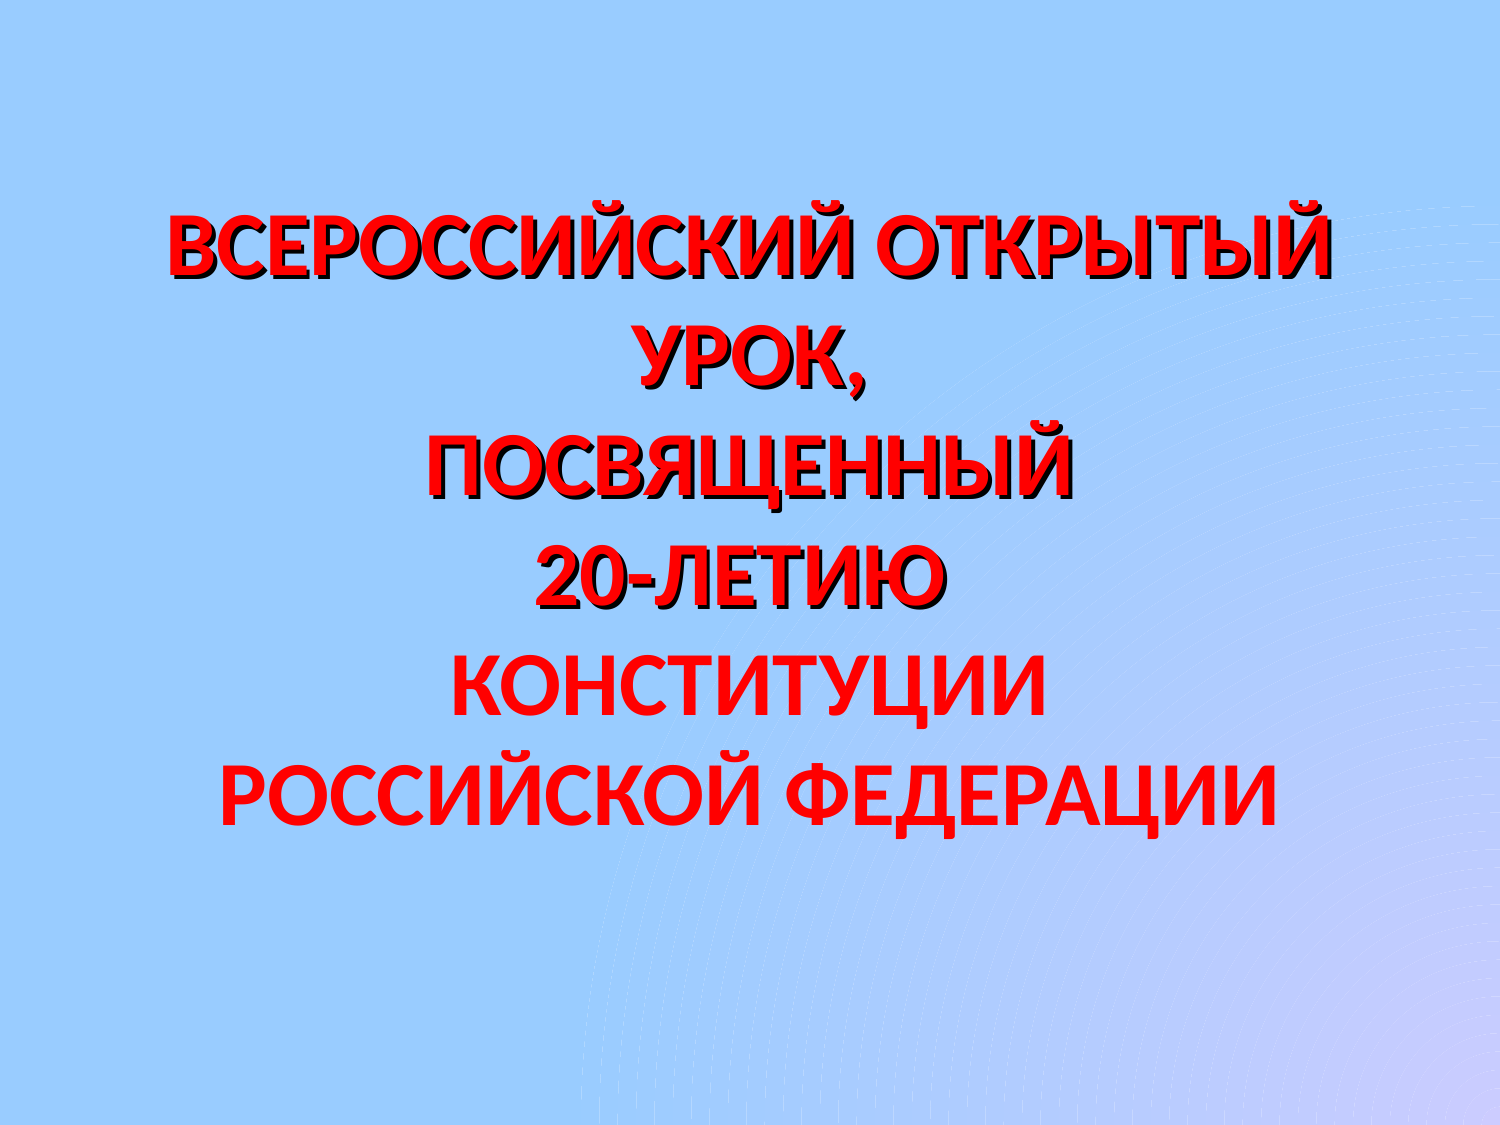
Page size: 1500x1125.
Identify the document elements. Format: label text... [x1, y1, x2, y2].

title ВСЕРОССИЙСКИЙ ОТКРЫТЫЙ УРОК, ПОСВЯЩЕННЫЙ 20-ЛЕТИЮ КОНСТИТУЦИИ РОССИЙСКОЙ ФЕДЕРАЦИИ [112, 129, 1388, 898]
